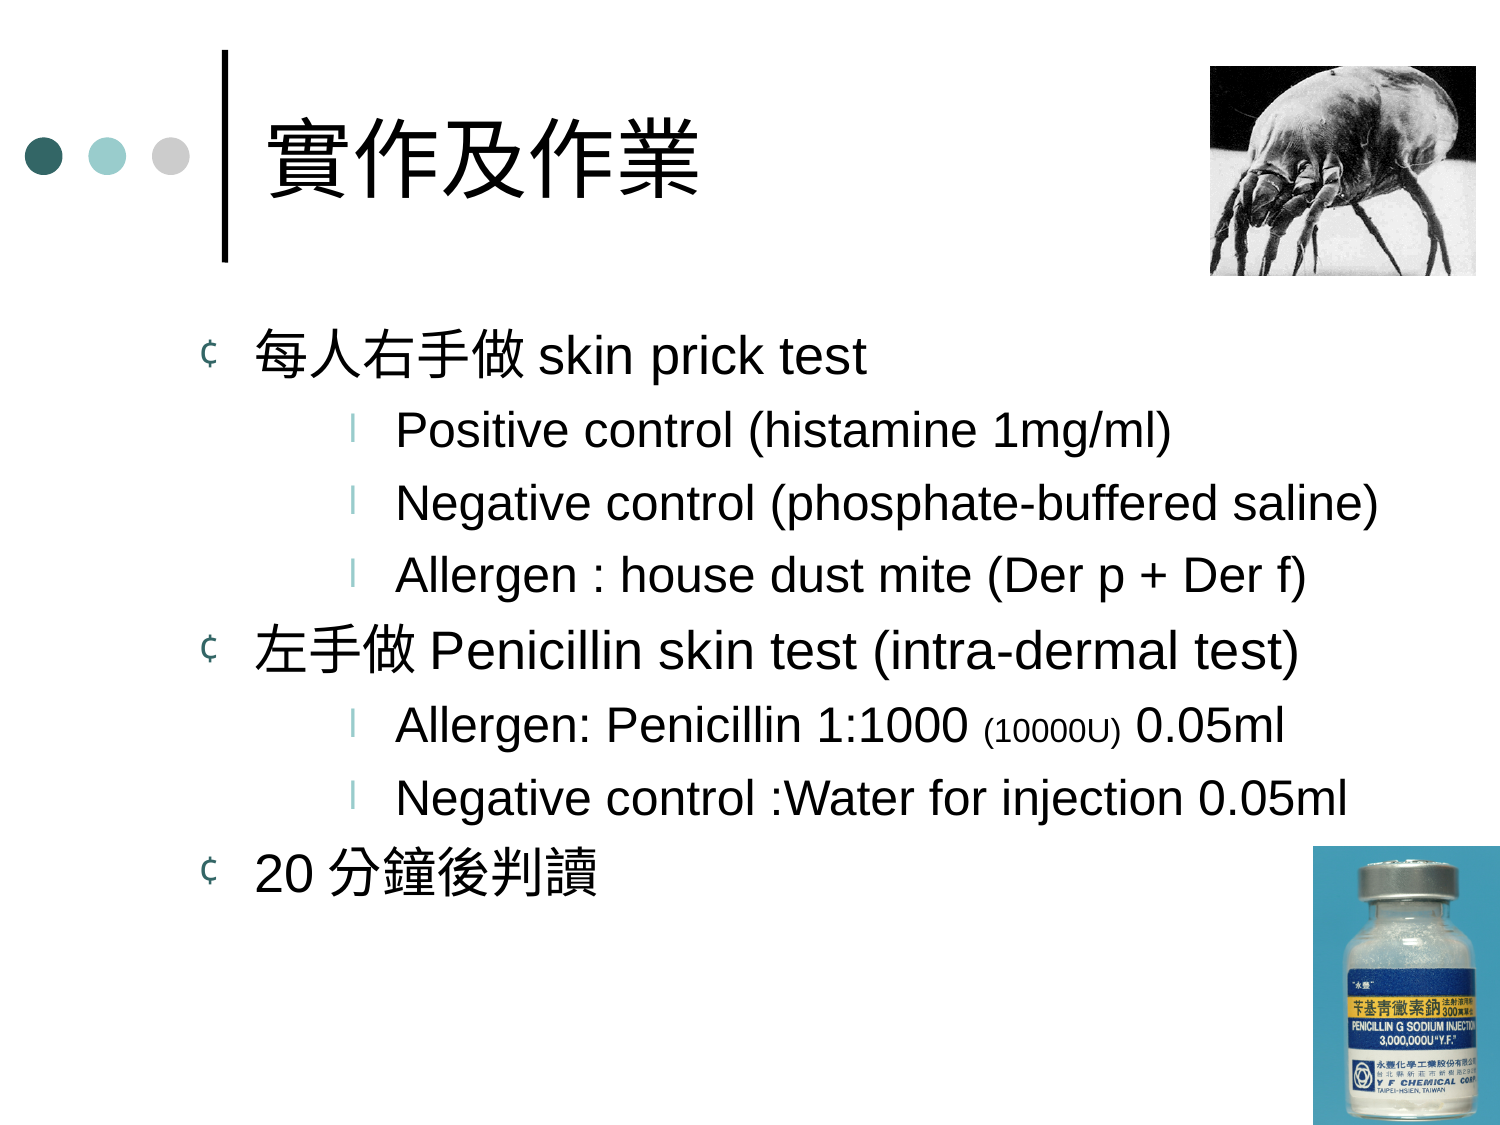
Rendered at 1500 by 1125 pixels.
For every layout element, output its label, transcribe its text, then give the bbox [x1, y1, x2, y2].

picture [1210, 66, 1476, 276]
picture [1313, 846, 1500, 1125]
list 每人右手做skin prick test Positive control (histamine 1mg/ml) Negative control (phosphate-buffered saline) Allergen : house dust mite (Der p + Der f) 左手做Penicillin skin test (intra-dermal test) Allergen: Penicillin 1:1000 (10000U) 0.05ml Negative control :Water for injection 0.05ml 20分鐘後判讀 [183, 312, 1401, 988]
title 實作及作業 [249, 31, 1400, 282]
